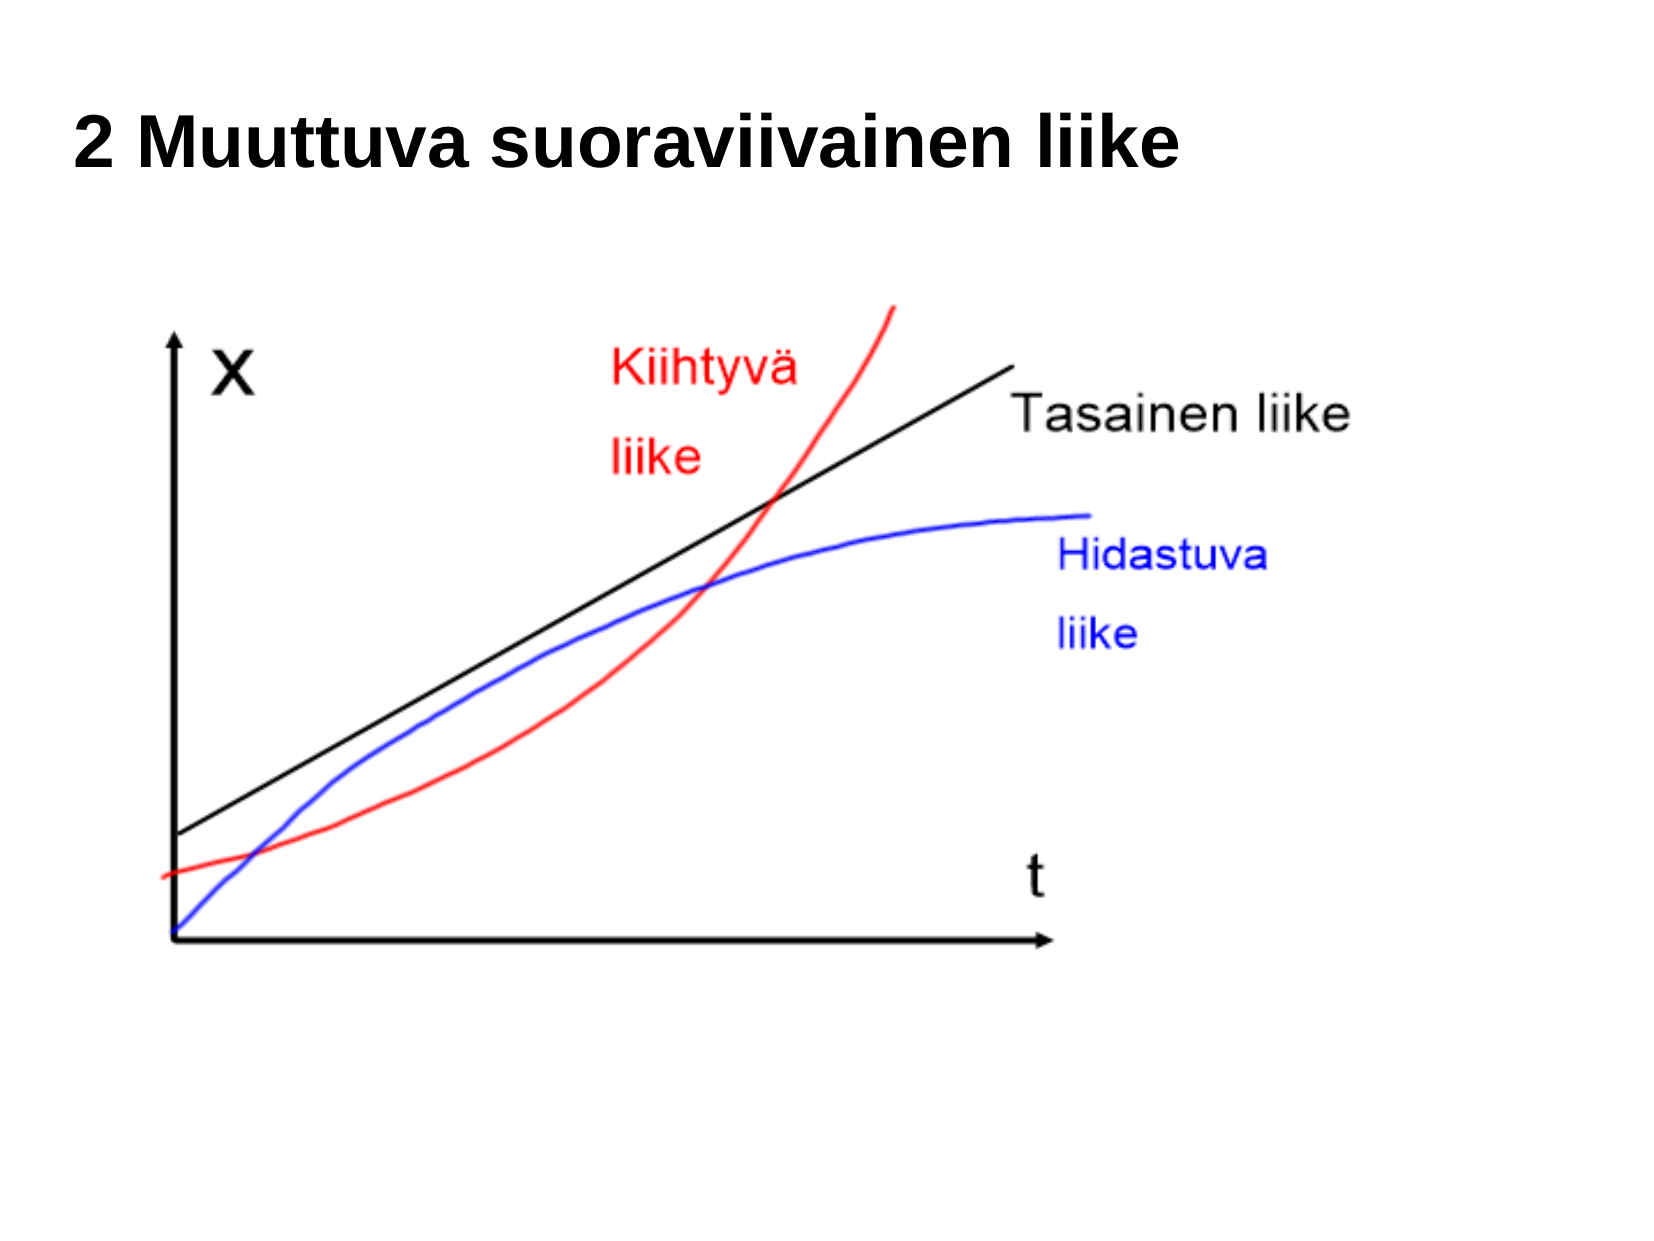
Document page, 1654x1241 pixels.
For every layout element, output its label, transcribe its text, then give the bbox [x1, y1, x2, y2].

picture [91, 236, 1441, 1004]
text_box 2 Muuttuva suoraviivainen liike [59, 87, 1453, 225]
